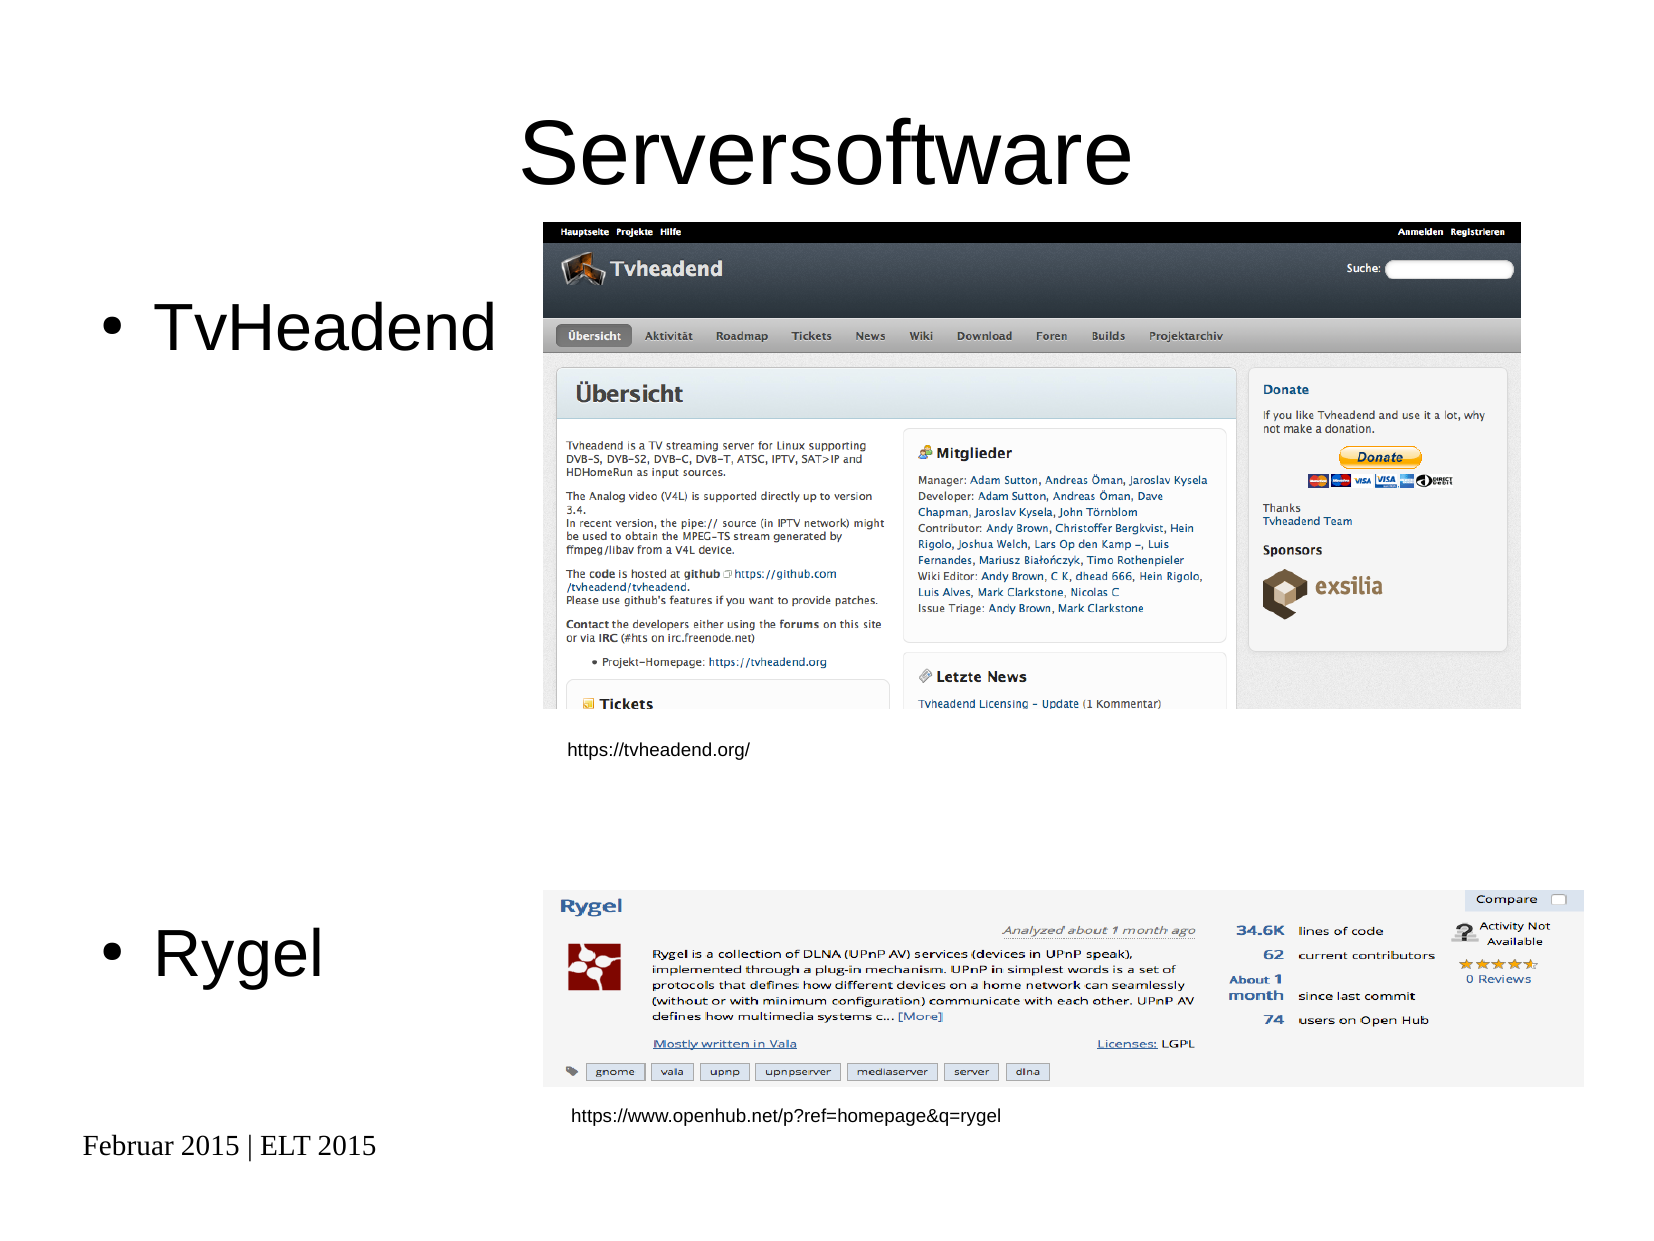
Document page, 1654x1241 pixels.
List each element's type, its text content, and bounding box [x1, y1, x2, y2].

picture [543, 890, 1587, 1087]
picture [543, 222, 1521, 709]
text_box https://www.openhub.net/p?ref=homepage&q=rygel [556, 1098, 1441, 1155]
title Serversoftware [82, 49, 1571, 257]
list TvHeadend Rygel [82, 290, 1571, 1010]
text_box https://tvheadend.org/ [552, 732, 945, 789]
